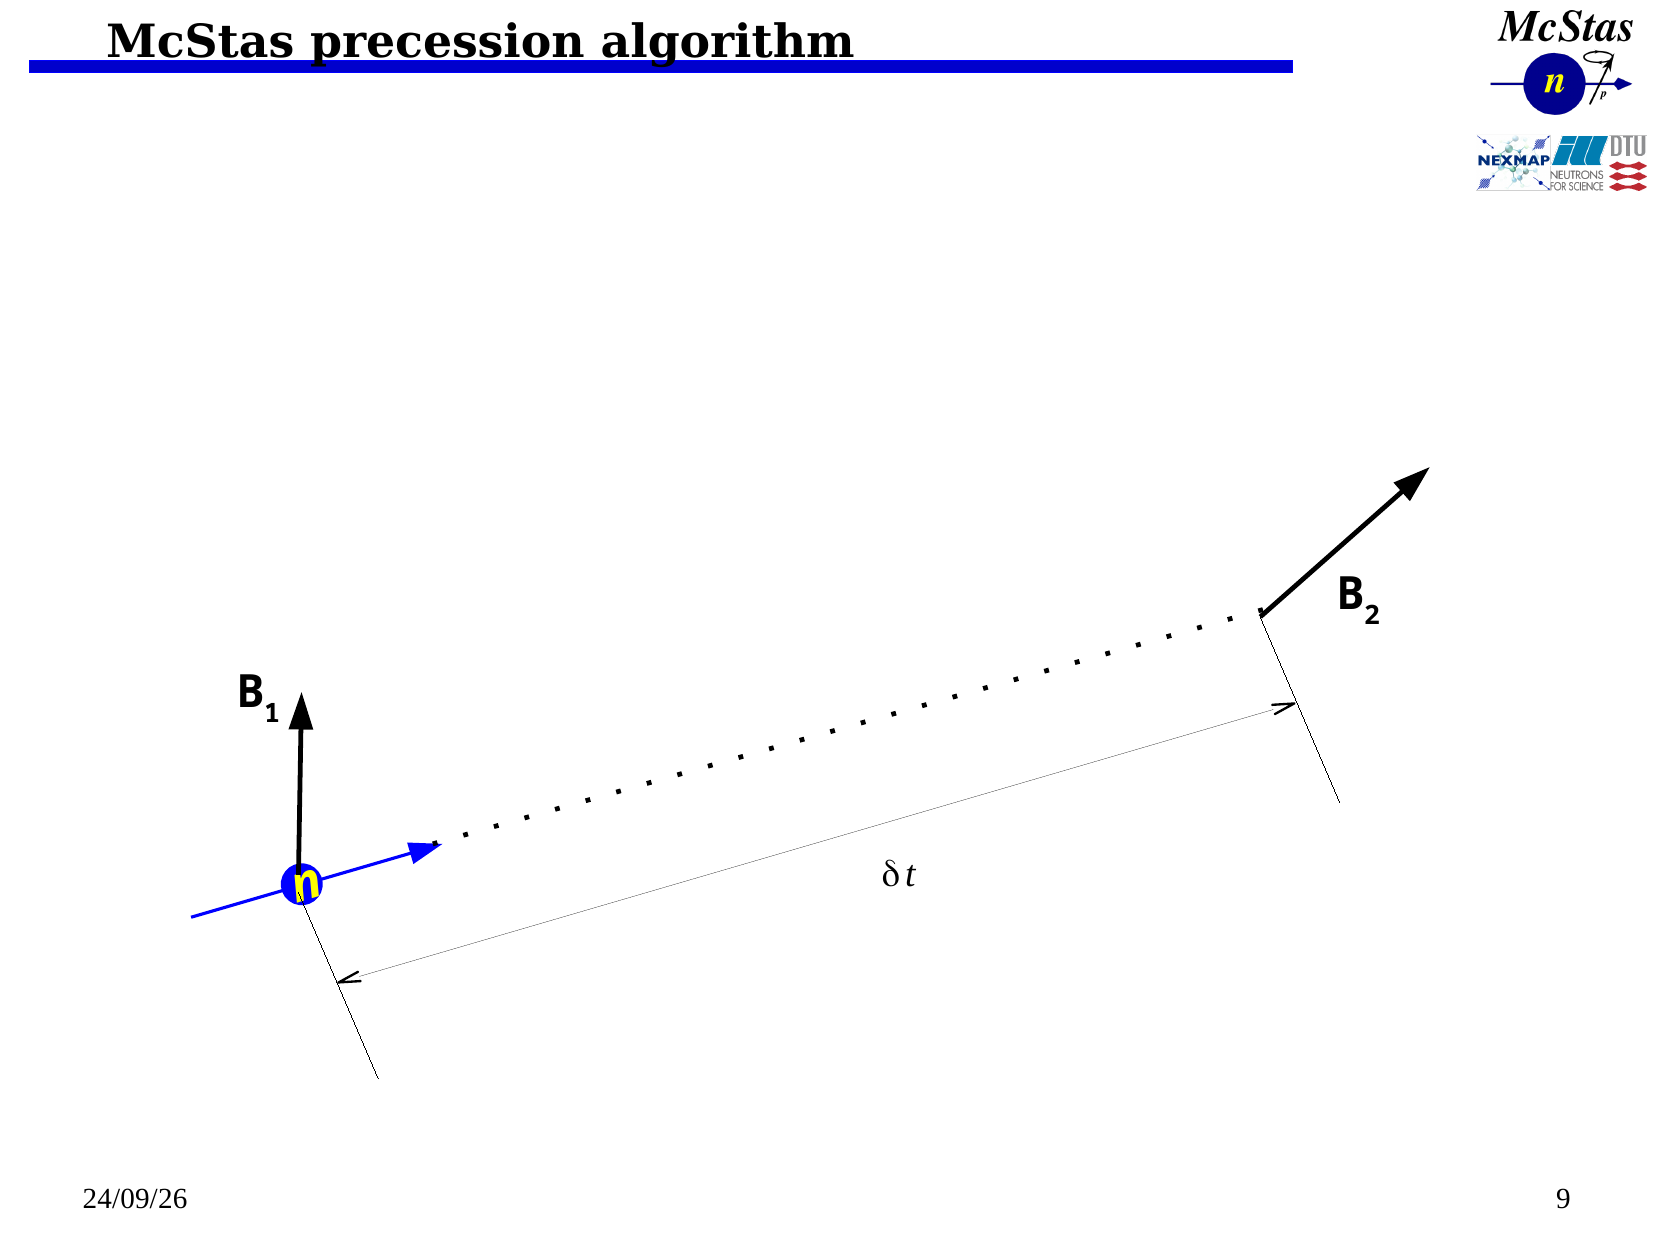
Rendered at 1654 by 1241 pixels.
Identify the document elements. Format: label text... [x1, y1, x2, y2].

text_box n [262, 829, 344, 934]
picture [1476, 10, 1647, 191]
text_box B1 [221, 651, 396, 780]
chart [875, 853, 924, 895]
title McStas precession algorithm [106, 11, 1489, 71]
text_box B2 [1321, 552, 1496, 682]
